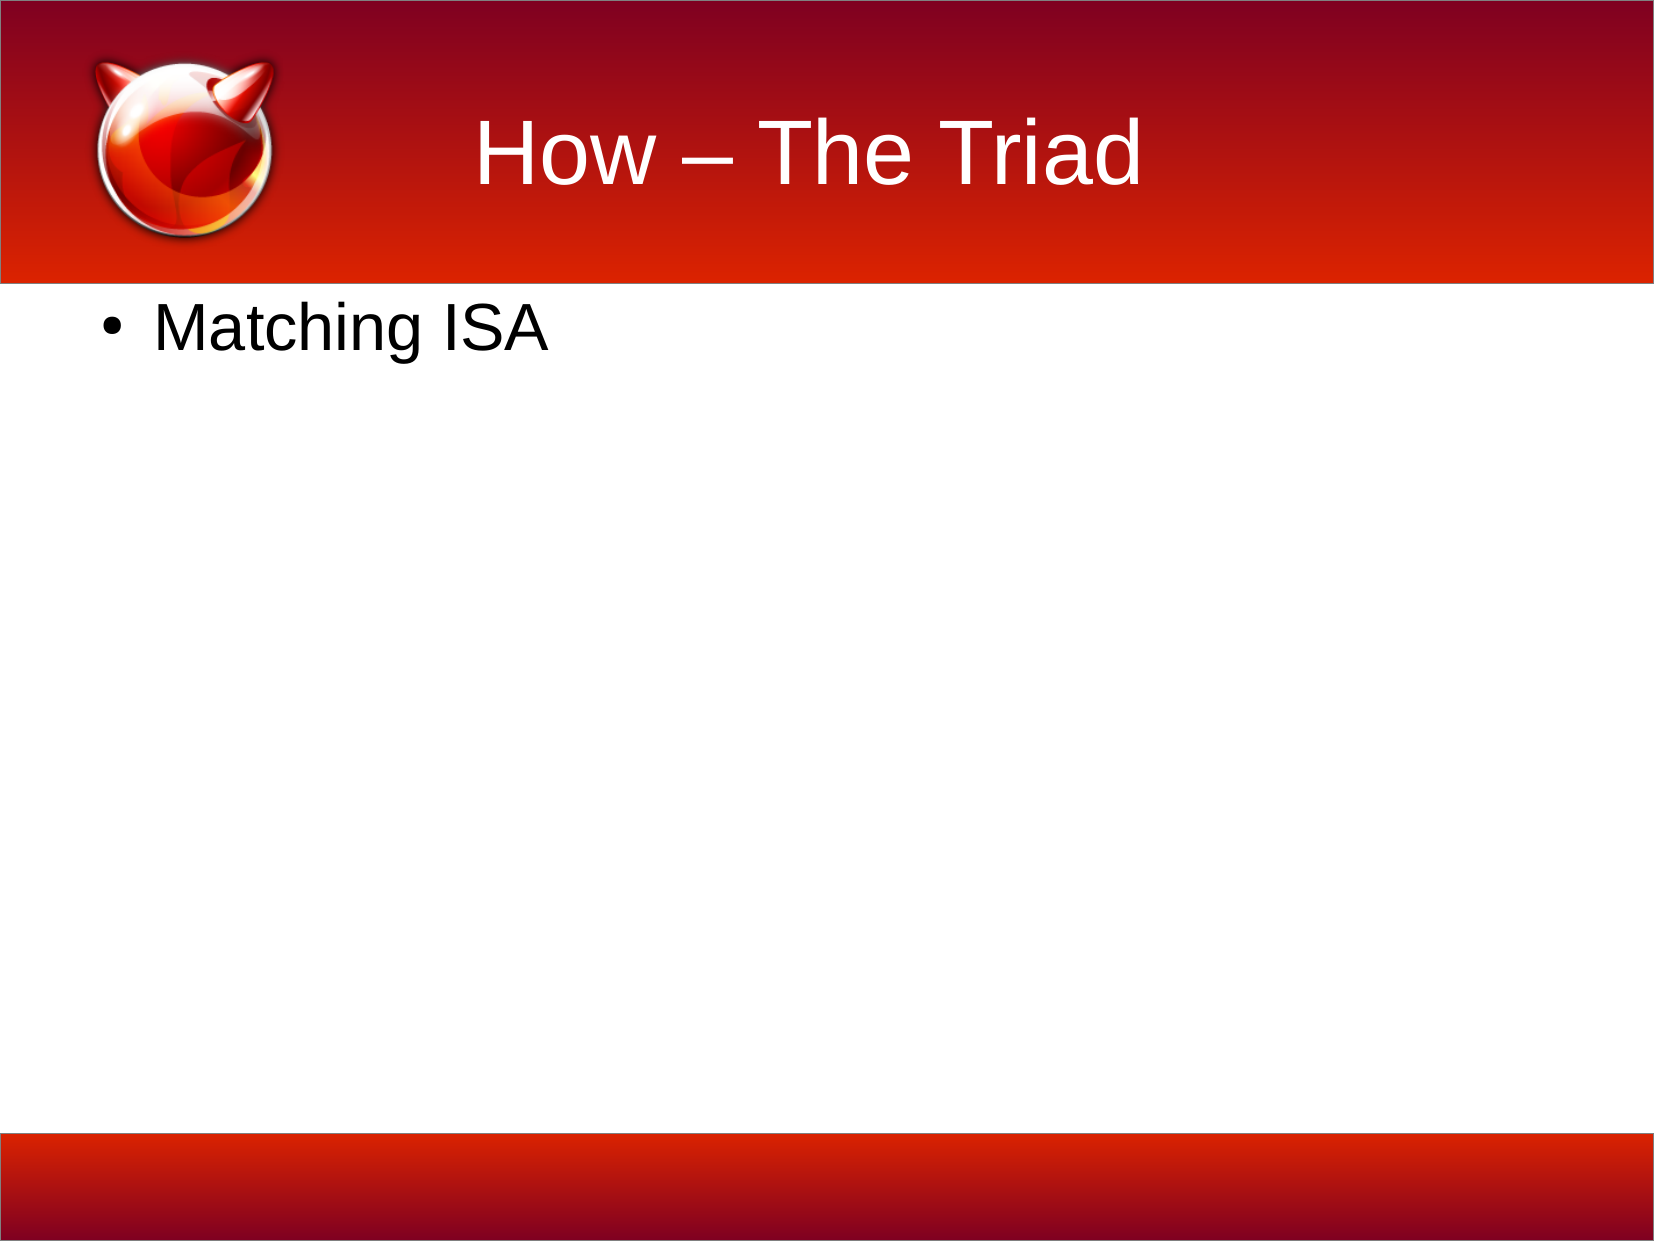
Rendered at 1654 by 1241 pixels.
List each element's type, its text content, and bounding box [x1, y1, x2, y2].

list Matching ISA [82, 290, 1538, 1010]
title How – The Triad [82, 49, 1536, 257]
